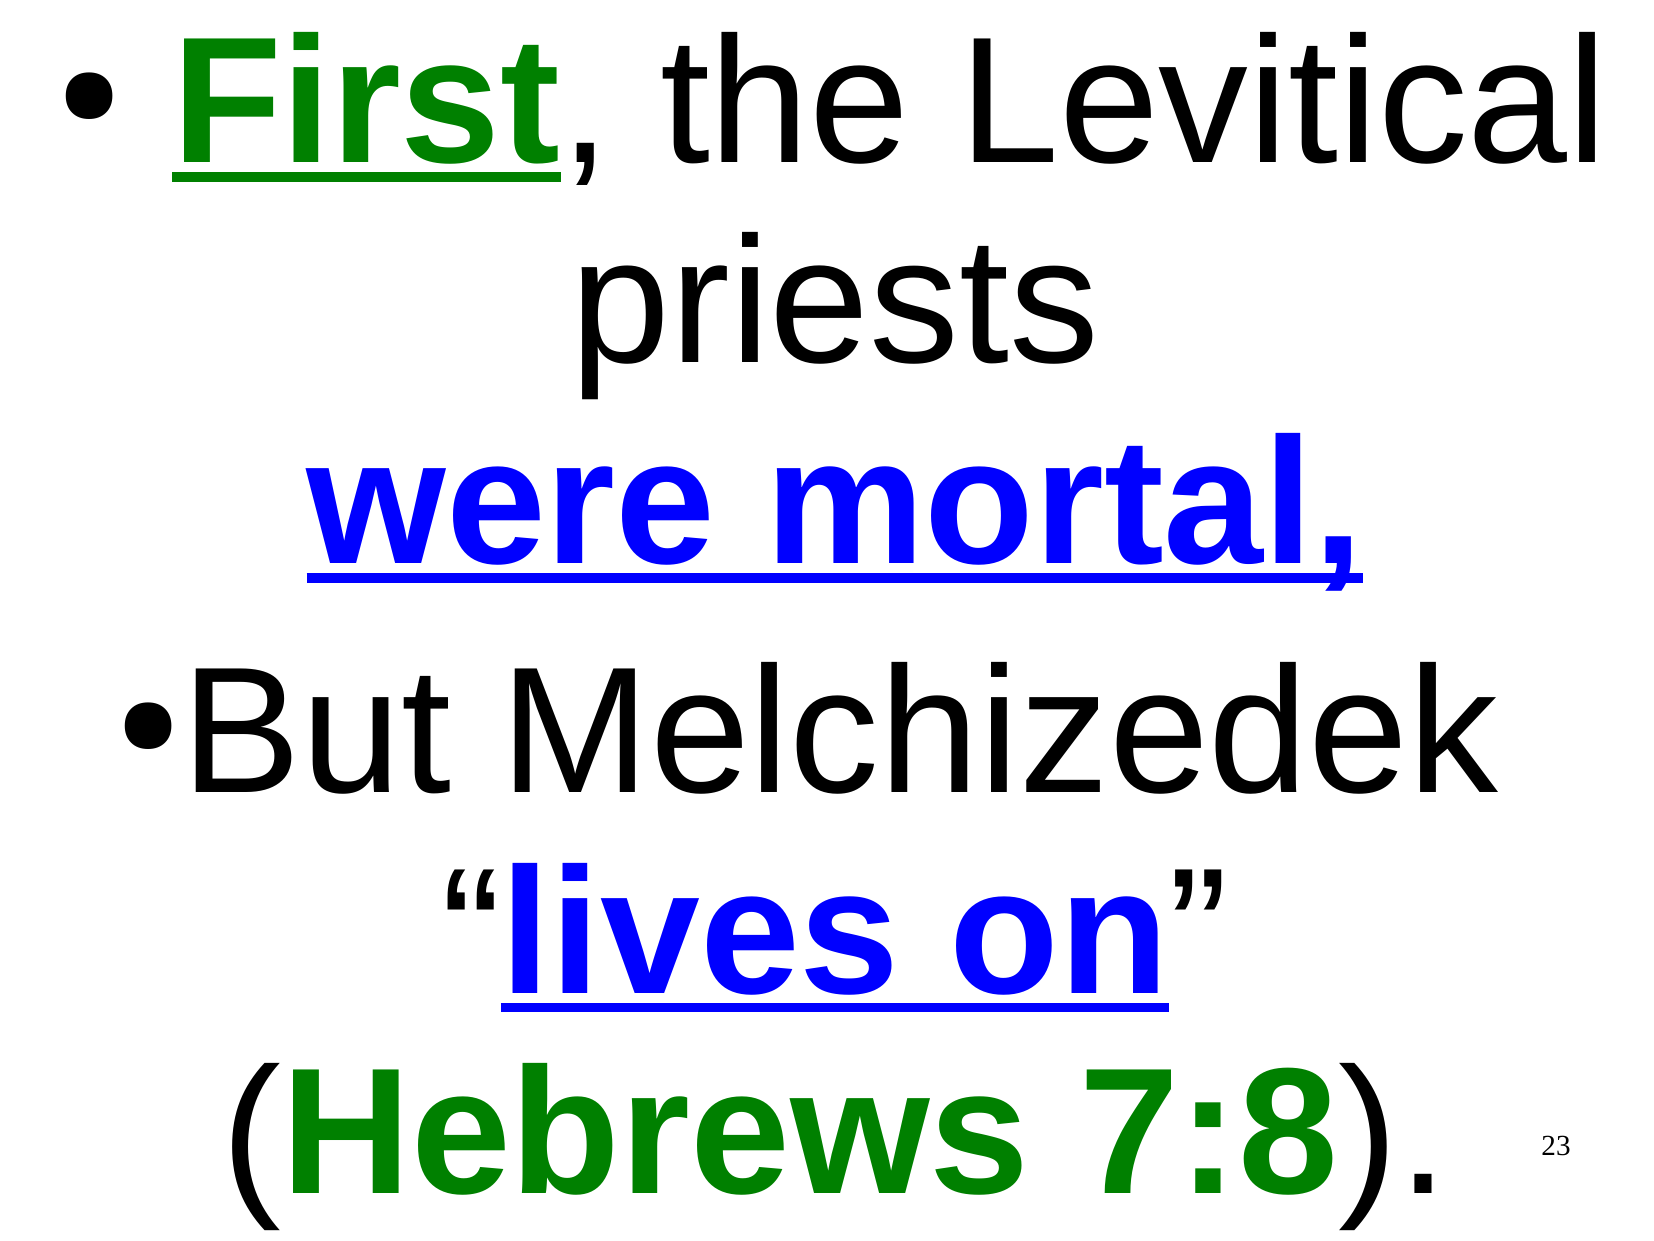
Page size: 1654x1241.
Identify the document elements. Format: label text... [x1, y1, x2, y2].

list First, the Levitical priests were mortal, But Melchizedek “lives on” (Hebrews 7:8). [37, 0, 1613, 1238]
